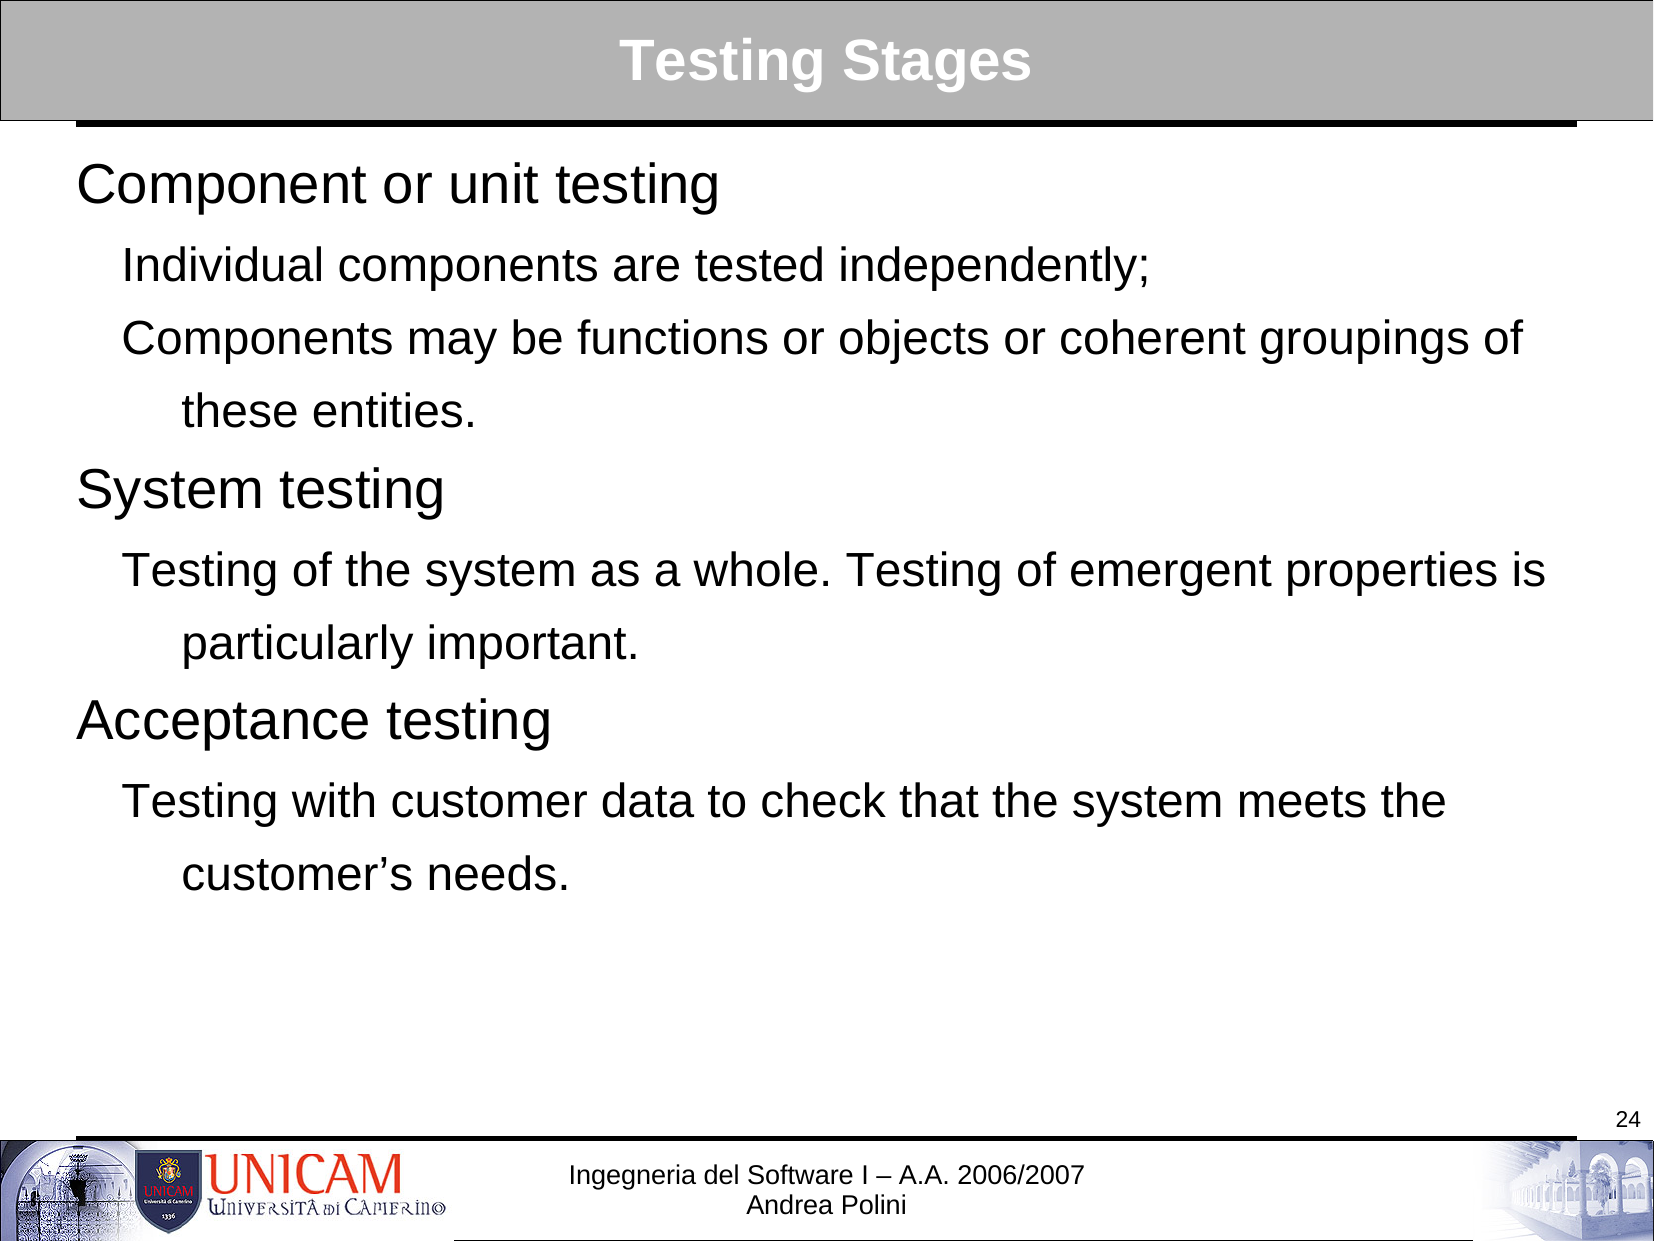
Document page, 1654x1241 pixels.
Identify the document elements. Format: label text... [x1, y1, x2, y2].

picture [1473, 1141, 1654, 1241]
picture [0, 1141, 454, 1241]
list Component or unit testing Individual components are tested independently; Components may be functions or objects or coherent groupings of these entities. System testing Testing of the system as a whole. Testing of emergent properties is particularly important. Acceptance testing Testing with customer data to check that the system meets the customer’s needs. [76, 152, 1577, 1105]
title Testing Stages [0, 0, 1653, 121]
